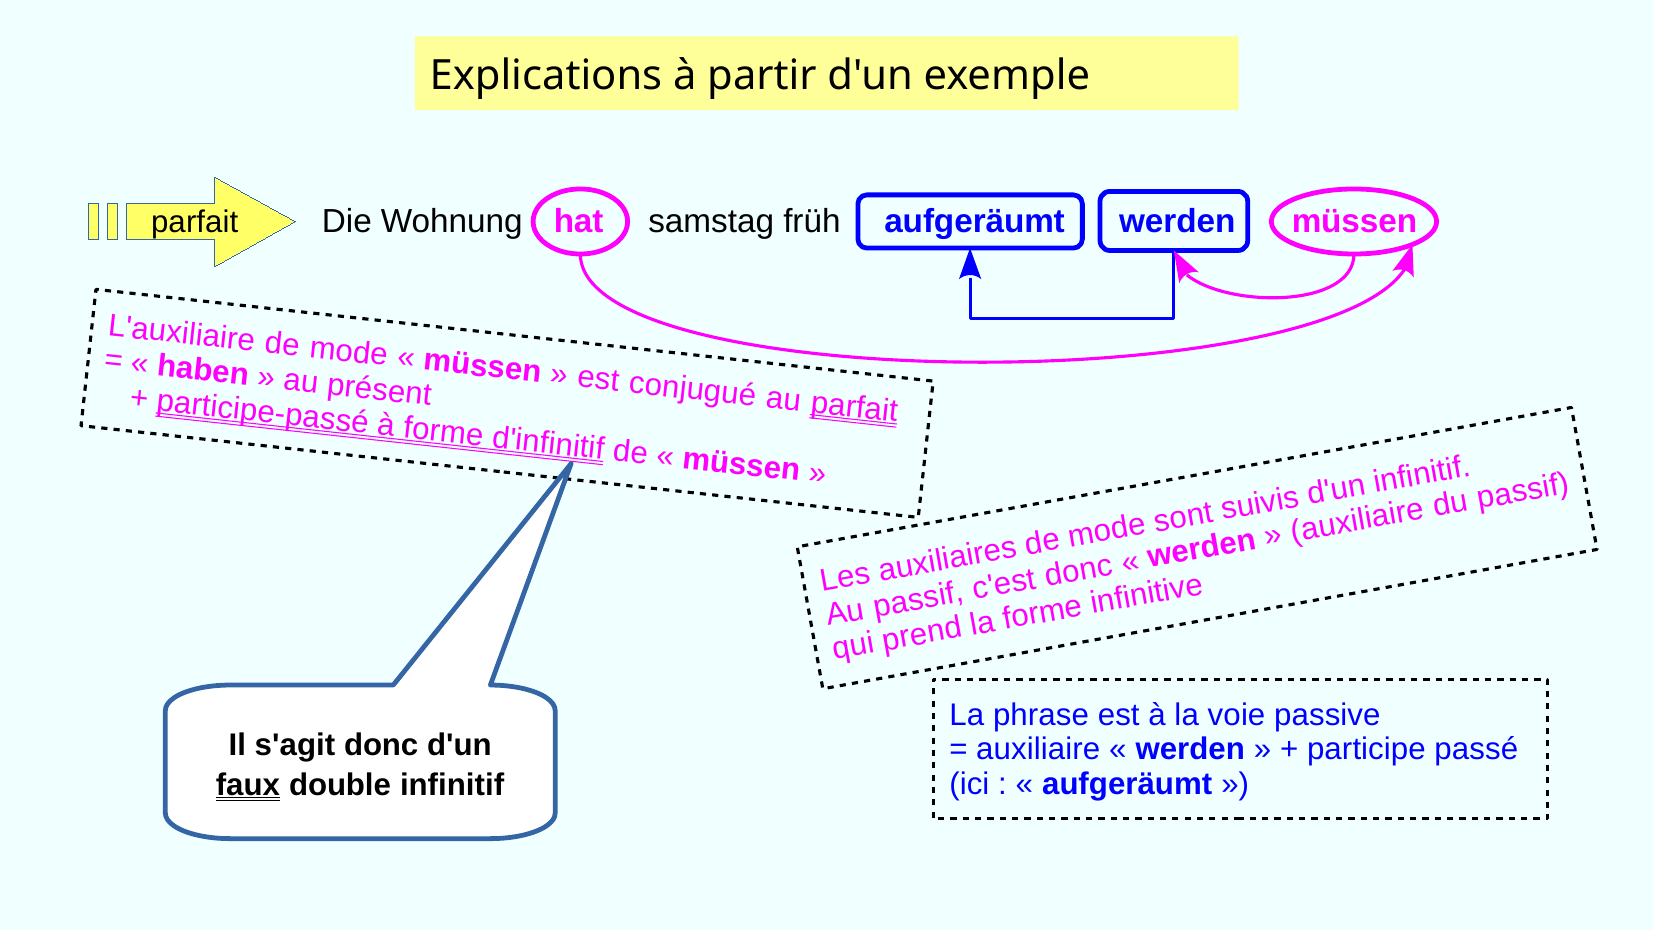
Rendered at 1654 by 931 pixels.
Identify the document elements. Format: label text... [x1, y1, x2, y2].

text_box hat [538, 194, 619, 247]
text_box parfait [88, 203, 99, 240]
text_box parfait [126, 177, 296, 267]
text_box müssen [1415, 236, 1433, 247]
text_box Il s'agit donc d'un faux double infinitif [165, 463, 572, 839]
text_box Les auxiliaires de mode sont suivis d'un infinitif. Au passif, c'est donc « werden » (auxiliaire du passif) qui prend la forme infinitive [797, 407, 1598, 689]
text_box Explications à partir d'un exemple [414, 36, 1239, 111]
text_box Die Wohnung [307, 194, 538, 247]
text_box aufgeräumt [1081, 194, 1089, 247]
text_box müssen [1277, 194, 1433, 247]
text_box werden [1104, 194, 1244, 247]
text_box samstag früh [633, 194, 856, 247]
text_box müssen [1410, 194, 1433, 207]
text_box hat [538, 194, 548, 202]
text_box L'auxiliaire de mode « müssen » est conjugué au parfait = « haben » au présent + participe-passé à forme d'infinitif de « müssen » [81, 289, 934, 518]
text_box müssen [1277, 194, 1298, 205]
text_box müssen [1277, 238, 1292, 247]
text_box La phrase est à la voie passive = auxiliaire « werden » + participe passé (ici : « aufgeräumt ») [933, 679, 1548, 819]
text_box aufgeräumt [869, 198, 1079, 245]
text_box parfait [107, 203, 118, 240]
